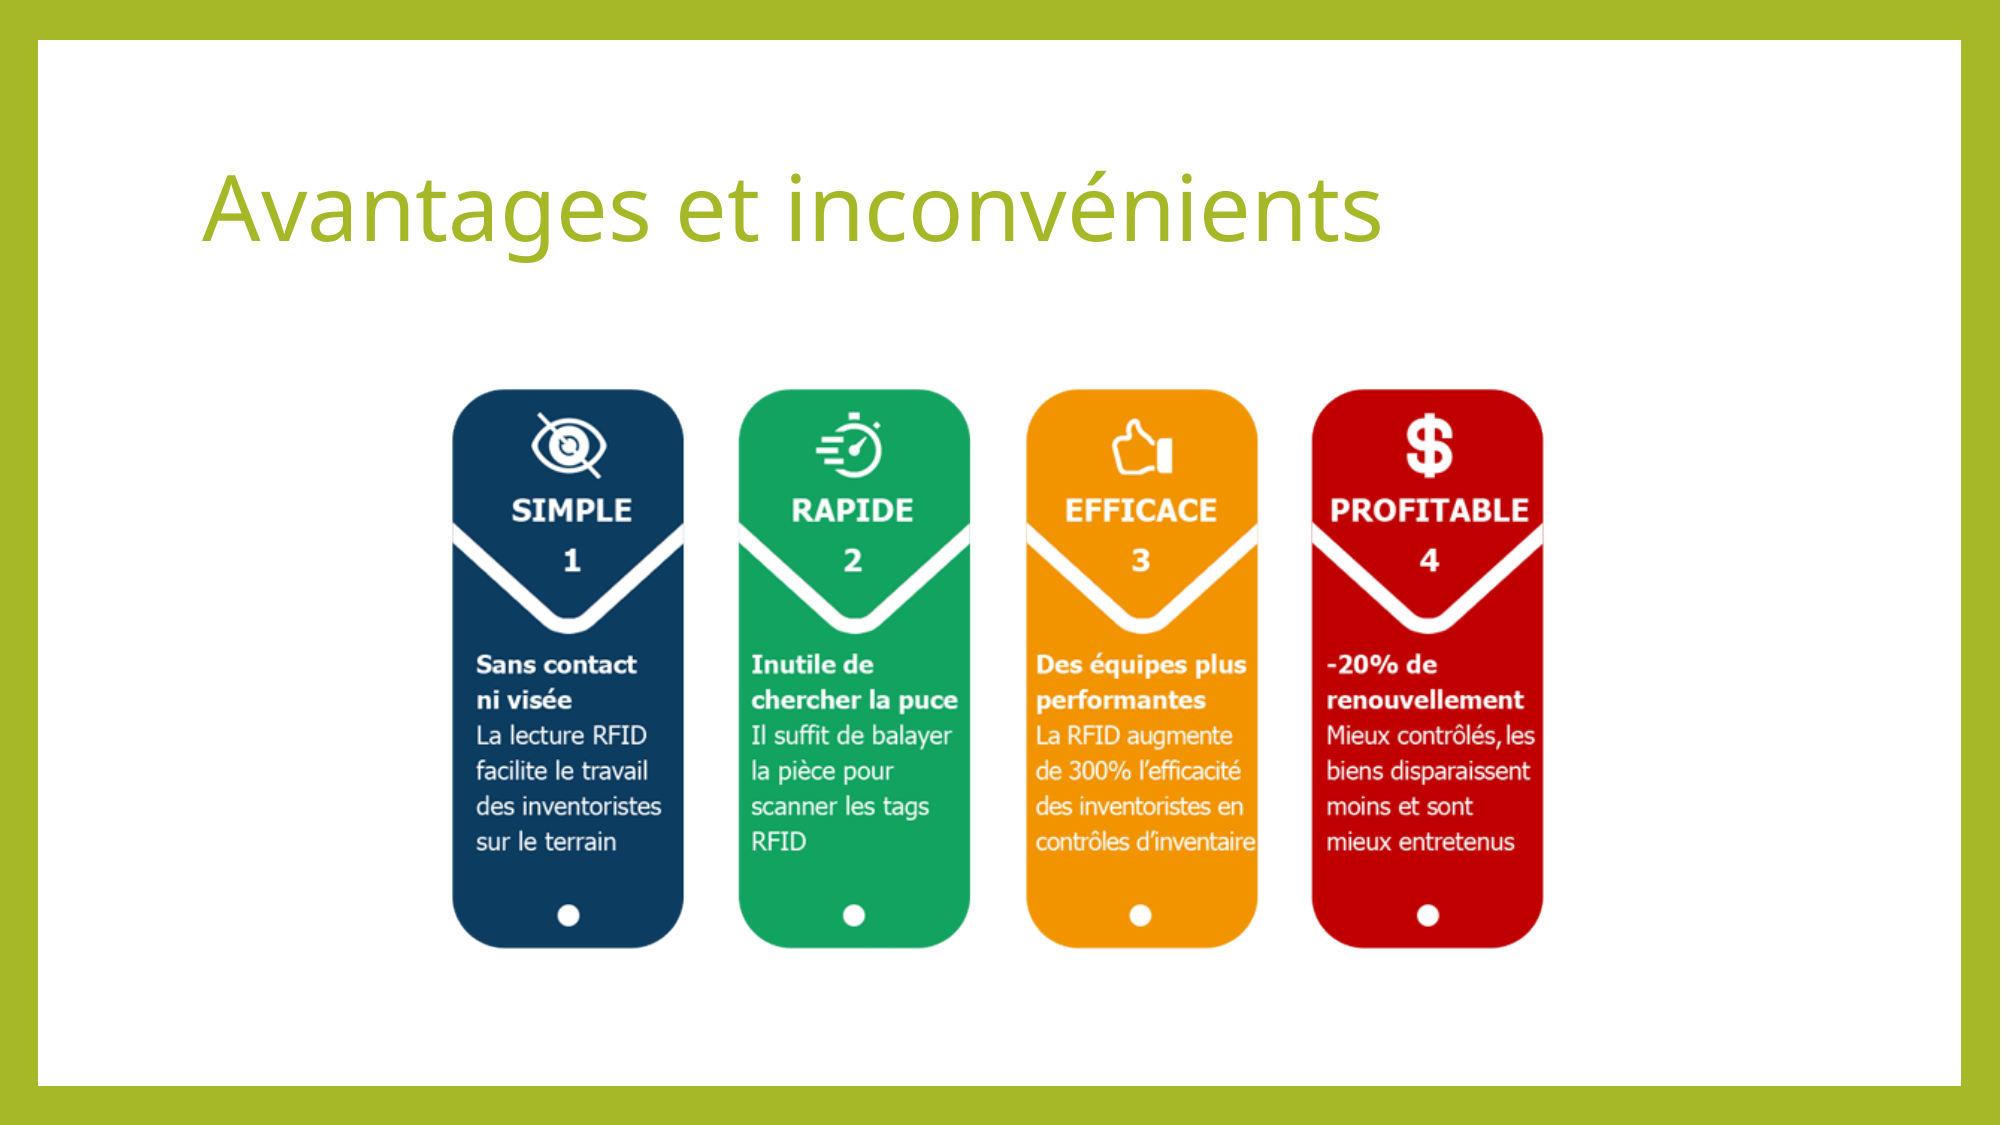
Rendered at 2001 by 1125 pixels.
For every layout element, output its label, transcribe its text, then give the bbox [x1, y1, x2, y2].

picture [400, 337, 1595, 1000]
title Avantages et inconvénients [187, 99, 1808, 323]
